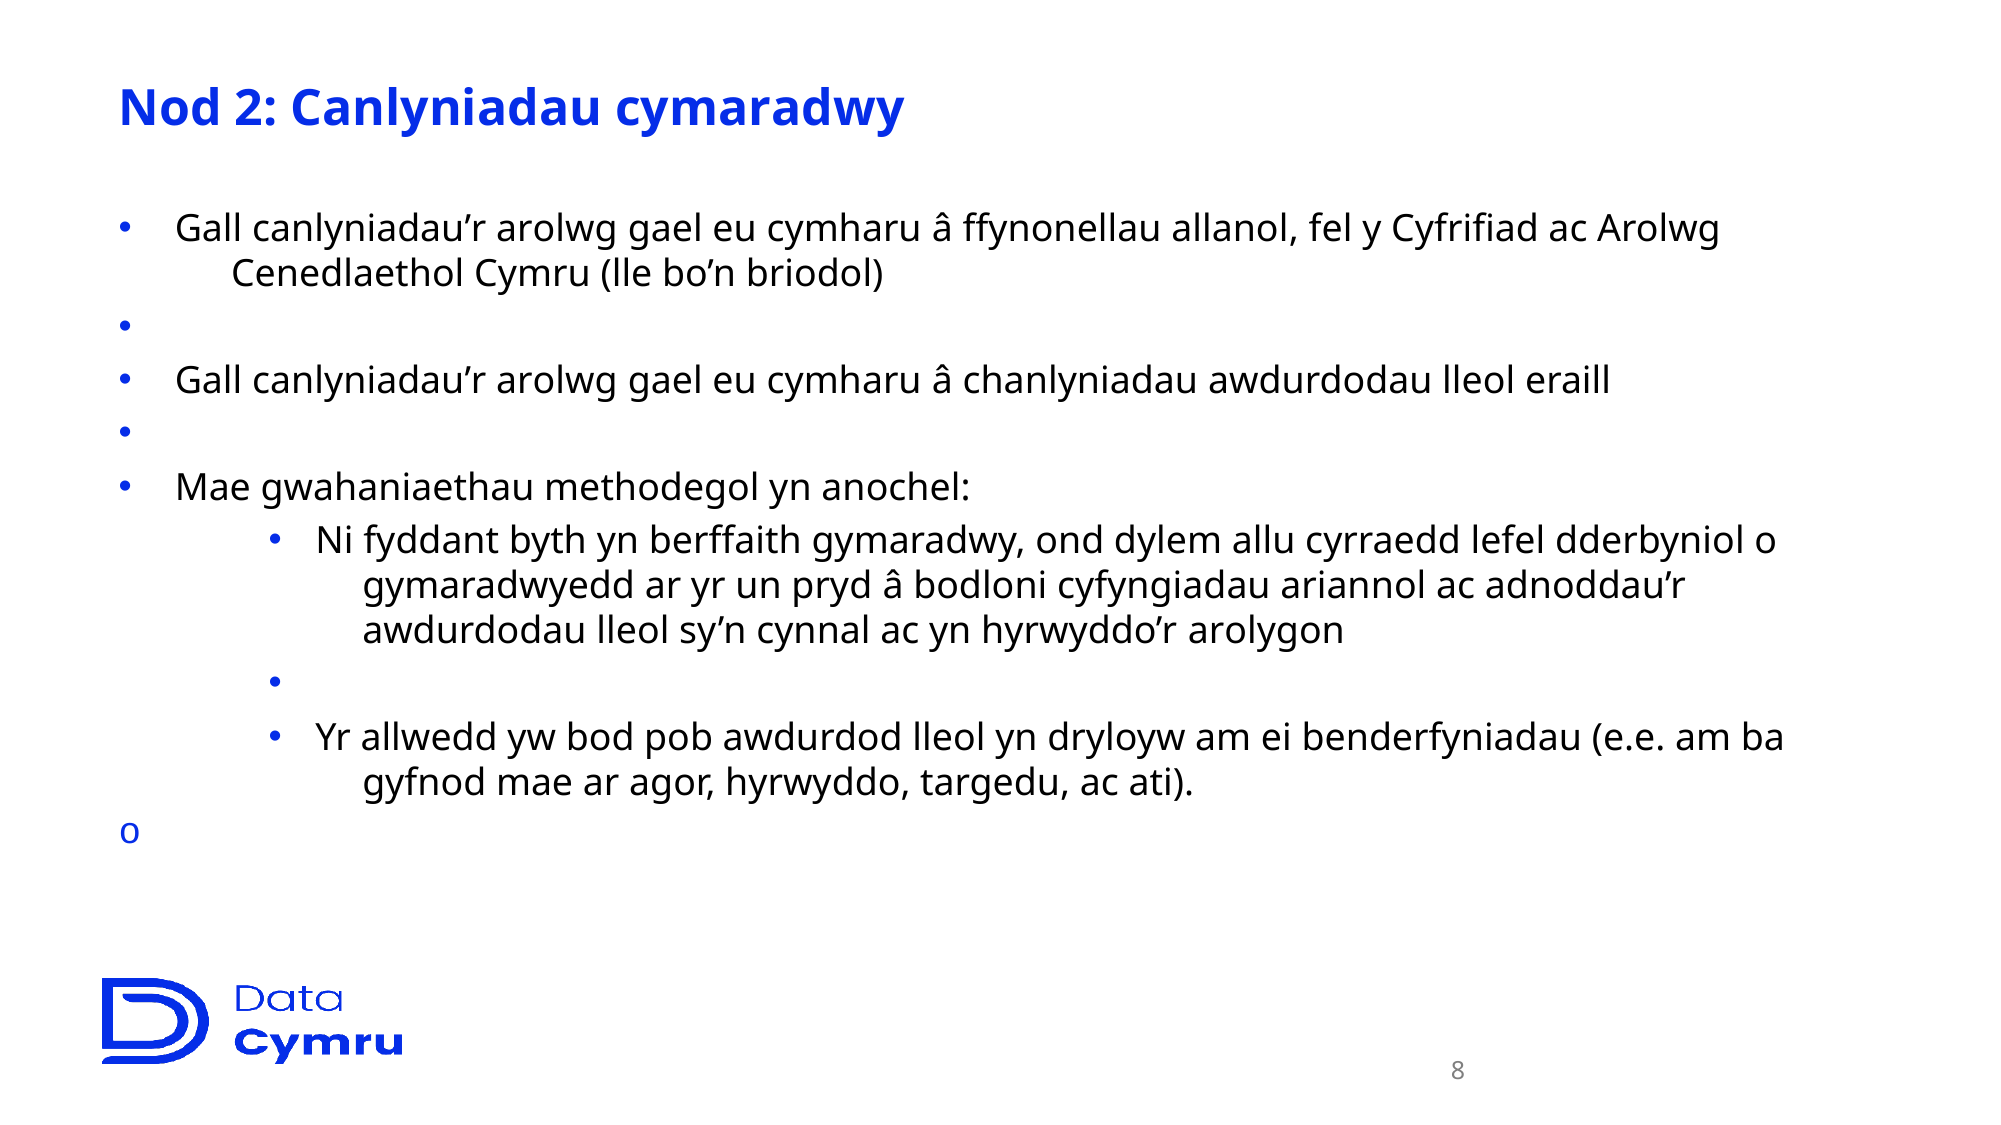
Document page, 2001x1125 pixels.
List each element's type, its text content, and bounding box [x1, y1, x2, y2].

text_box 8 [1435, 1046, 1903, 1083]
title Nod 2: Canlyniadau cymaradwy [103, 42, 1902, 169]
list Gall canlyniadau’r arolwg gael eu cymharu â ffynonellau allanol, fel y Cyfrifiad ac Arolwg Cenedlaethol Cymru (lle bo’n briodol) Gall canlyniadau’r arolwg gael eu cymharu â chanlyniadau awdurdodau lleol eraill Mae gwahaniaethau methodegol yn anochel: Ni fyddant byth yn berffaith gymaradwy, ond dylem allu cyrraedd lefel dderbyniol o gymaradwyedd ar yr un pryd â bodloni cyfyngiadau ariannol ac adnoddau’r awdurdodau lleol sy’n cynnal ac yn hyrwyddo’r arolygon Yr allwedd yw bod pob awdurdod lleol yn dryloyw am ei benderfyniadau (e.e. am ba gyfnod mae ar agor, hyrwyddo, targedu, ac ati). [103, 196, 1904, 910]
